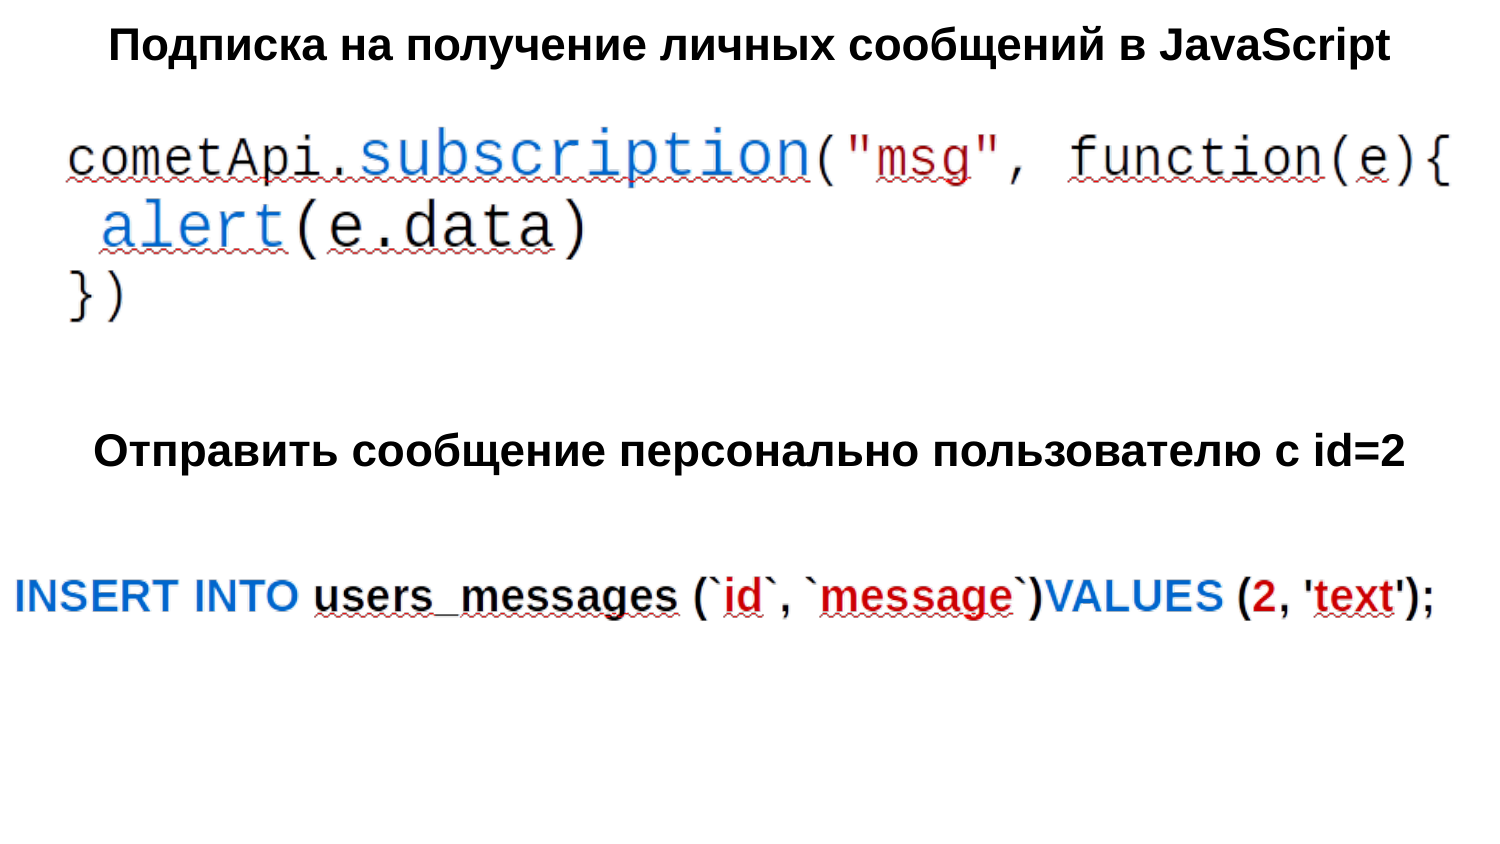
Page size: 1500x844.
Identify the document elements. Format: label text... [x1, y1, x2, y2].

text_box Отправить сообщение персонально пользователю с id=2 [0, 405, 1500, 520]
picture [50, 113, 1500, 337]
picture [0, 563, 1500, 646]
text_box Подписка на получение личных сообщений в JavaScript [0, 0, 1500, 114]
